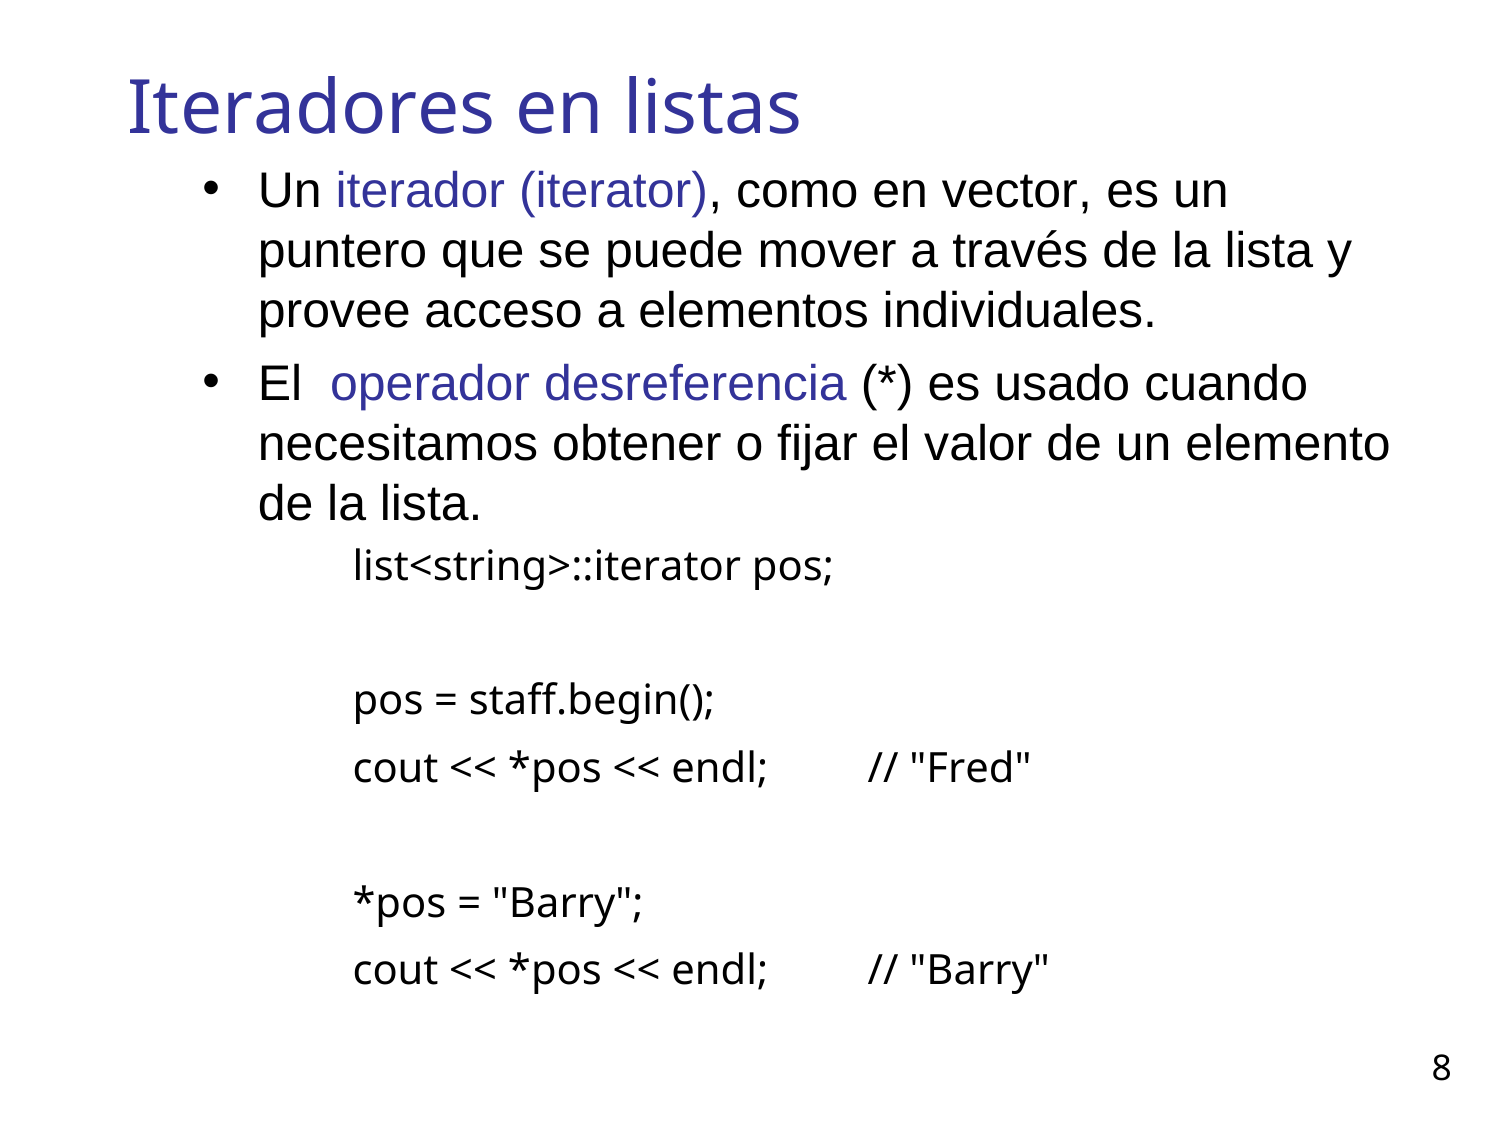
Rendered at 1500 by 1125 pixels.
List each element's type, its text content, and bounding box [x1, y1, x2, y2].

title Iteradores en listas [112, 17, 1391, 163]
list list<string>::iterator pos; pos = staff.begin(); cout << *pos << endl; // "Fred" *pos = "Barry"; cout << *pos << endl; // "Barry" [337, 528, 1388, 1088]
text_box Un iterador (iterator), como en vector, es un puntero que se puede mover a través de la lista y provee acceso a elementos individuales. El operador desreferencia (*) es usado cuando necesitamos obtener o fijar el valor de un elemento de la lista. [187, 149, 1426, 538]
